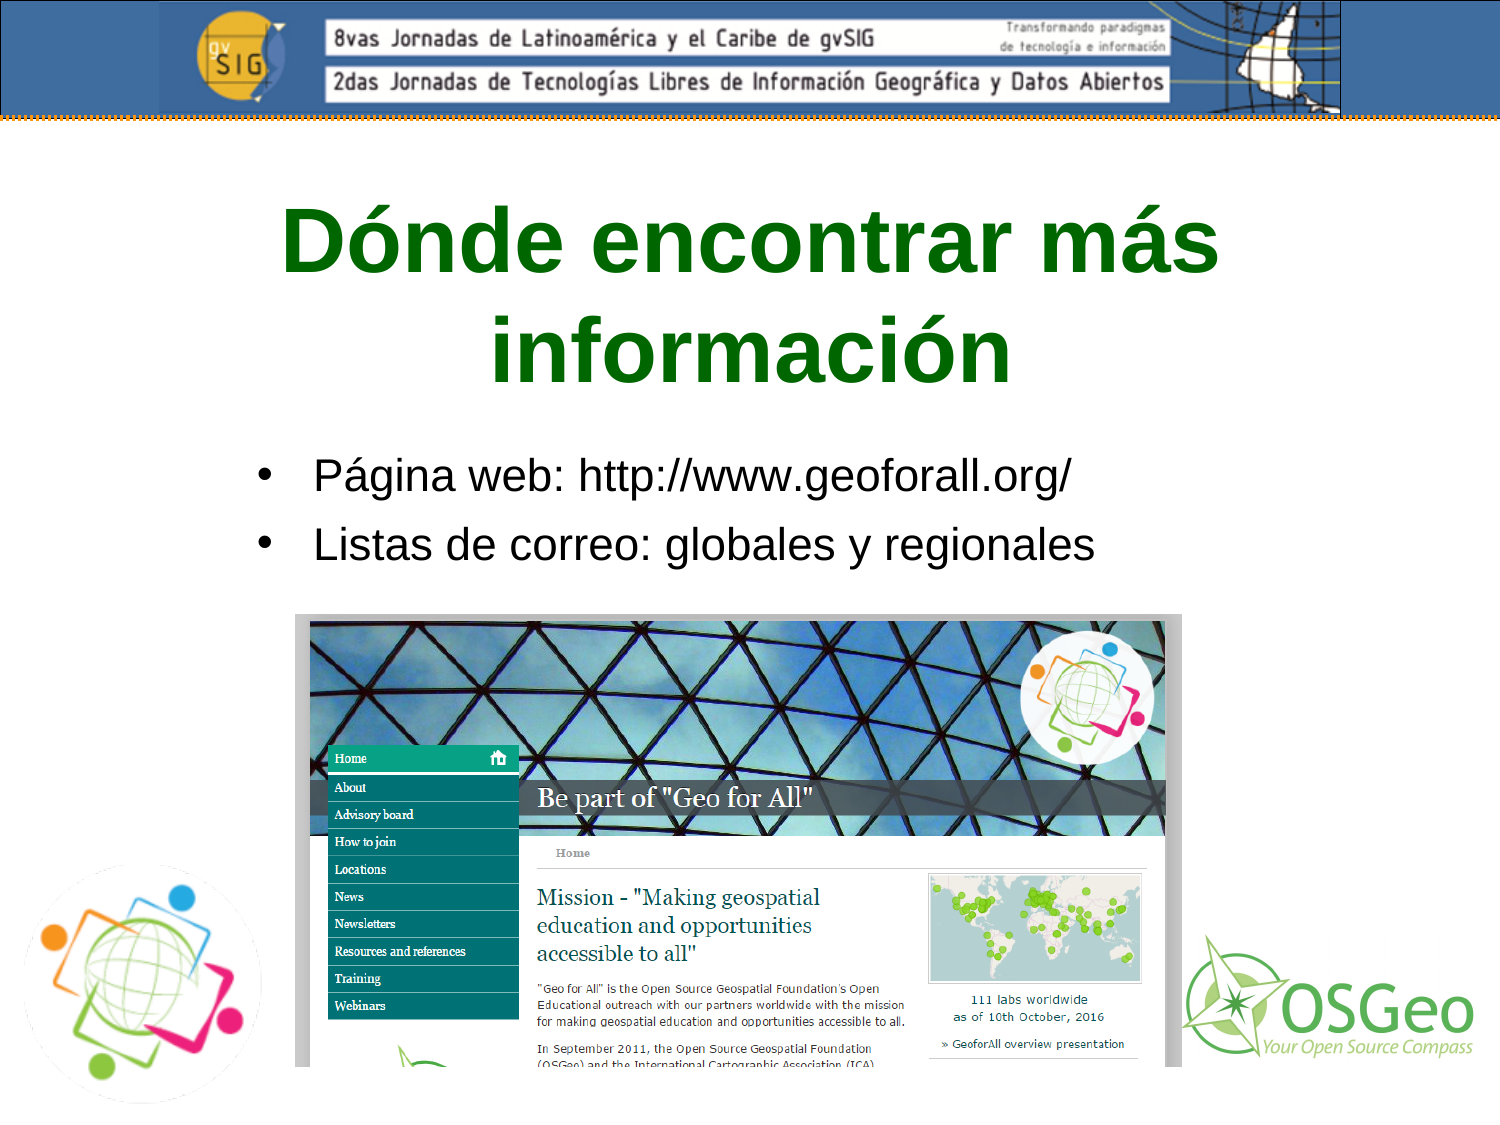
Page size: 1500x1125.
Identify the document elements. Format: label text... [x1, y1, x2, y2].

title Dónde encontrar más información [76, 173, 1427, 409]
picture [295, 614, 1477, 1067]
list Página web: http://www.geoforall.org/ Listas de correo: globales y regionales [242, 438, 1199, 578]
picture [23, 864, 263, 1105]
picture [159, 1, 1340, 113]
